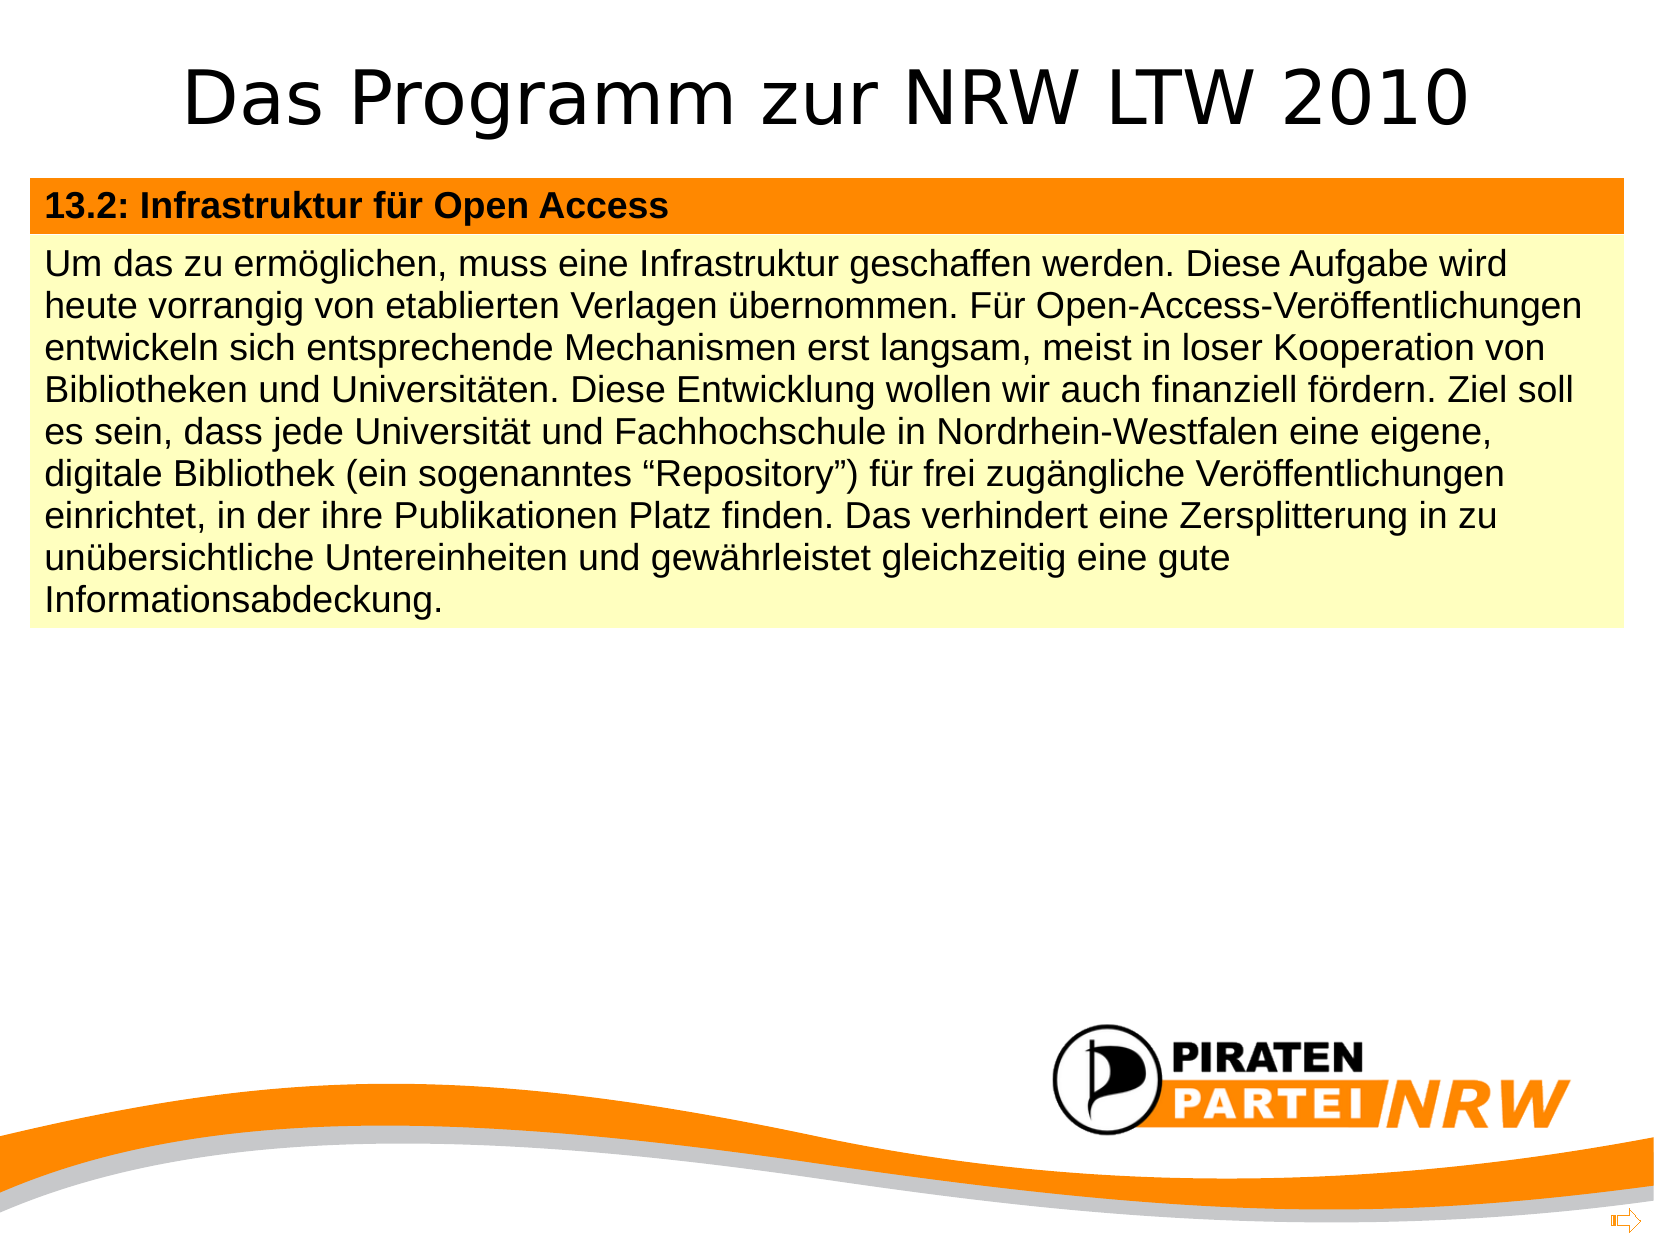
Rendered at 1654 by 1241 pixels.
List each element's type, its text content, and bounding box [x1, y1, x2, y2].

table_cell Um das zu ermöglichen, muss eine Infrastruktur geschaffen werden. Diese Aufgabe wird heute vorrangig von etablierten Verlagen übernommen. Für Open-Access-Veröffentlichungen entwickeln sich entsprechende Mechanismen erst langsam, meist in loser Kooperation von Bibliotheken und Universitäten. Diese Entwicklung wollen wir auch finanziell fördern. Ziel soll es sein, dass jede Universität und Fachhochschule in Nordrhein-Westfalen eine eigene, digitale Bibliothek (ein sogenanntes “Repository”) für frei zugängliche Veröffentlichungen einrichtet, in der ihre Publikationen Platz finden. Das verhindert eine Zersplitterung in zu unübersichtliche Untereinheiten und gewährleistet gleichzeitig eine gute Informationsabdeckung. [30, 235, 1624, 628]
title Das Programm zur NRW LTW 2010 [82, 54, 1571, 143]
picture [1045, 1021, 1579, 1140]
table_header 13.2: Infrastruktur für Open Access [30, 178, 1624, 234]
